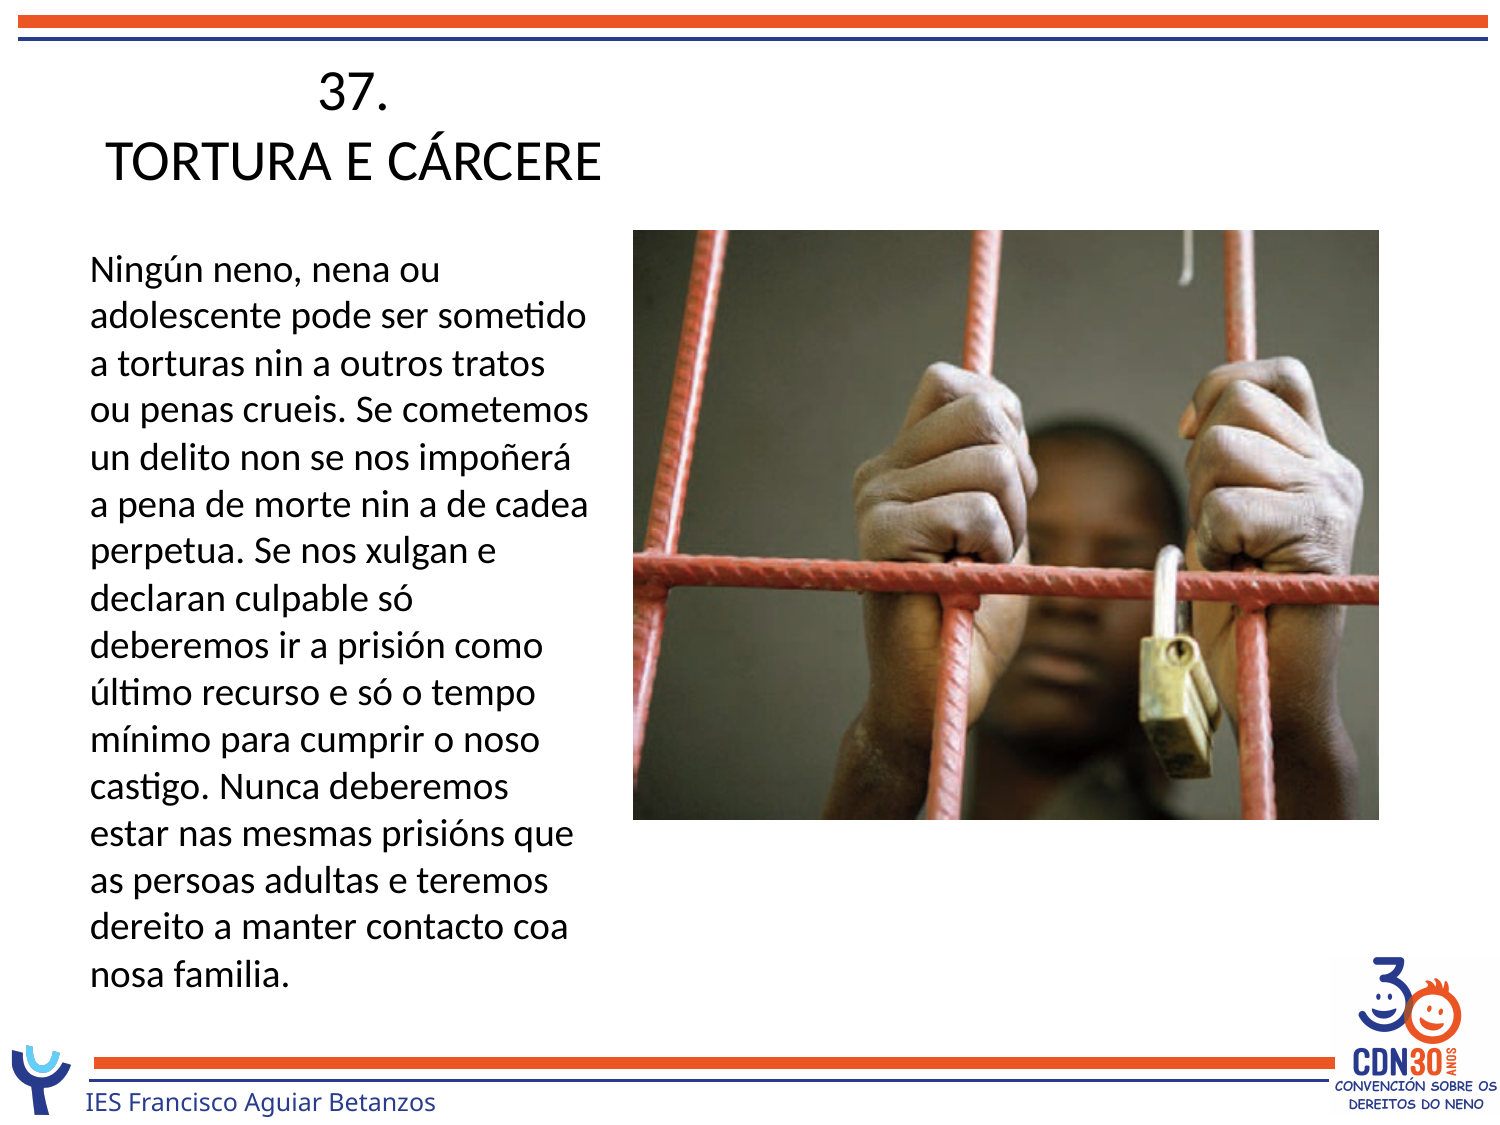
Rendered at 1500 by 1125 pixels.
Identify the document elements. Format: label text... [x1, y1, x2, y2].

picture [1330, 956, 1500, 1115]
title 37. TORTURA E CÁRCERE [75, 44, 634, 236]
picture [11, 1045, 71, 1115]
picture [633, 230, 1379, 820]
list Ningún neno, nena ou adolescente pode ser sometido a torturas nin a outros tratos ou penas crueis. Se cometemos un delito non se nos impoñerá a pena de morte nin a de cadea perpetua. Se nos xulgan e declaran culpable só deberemos ir a prisión como último recurso e só o tempo mínimo para cumprir o noso castigo. Nunca deberemos estar nas mesmas prisións que as persoas adultas e teremos dereito a manter contacto coa nosa familia. [75, 235, 608, 1005]
